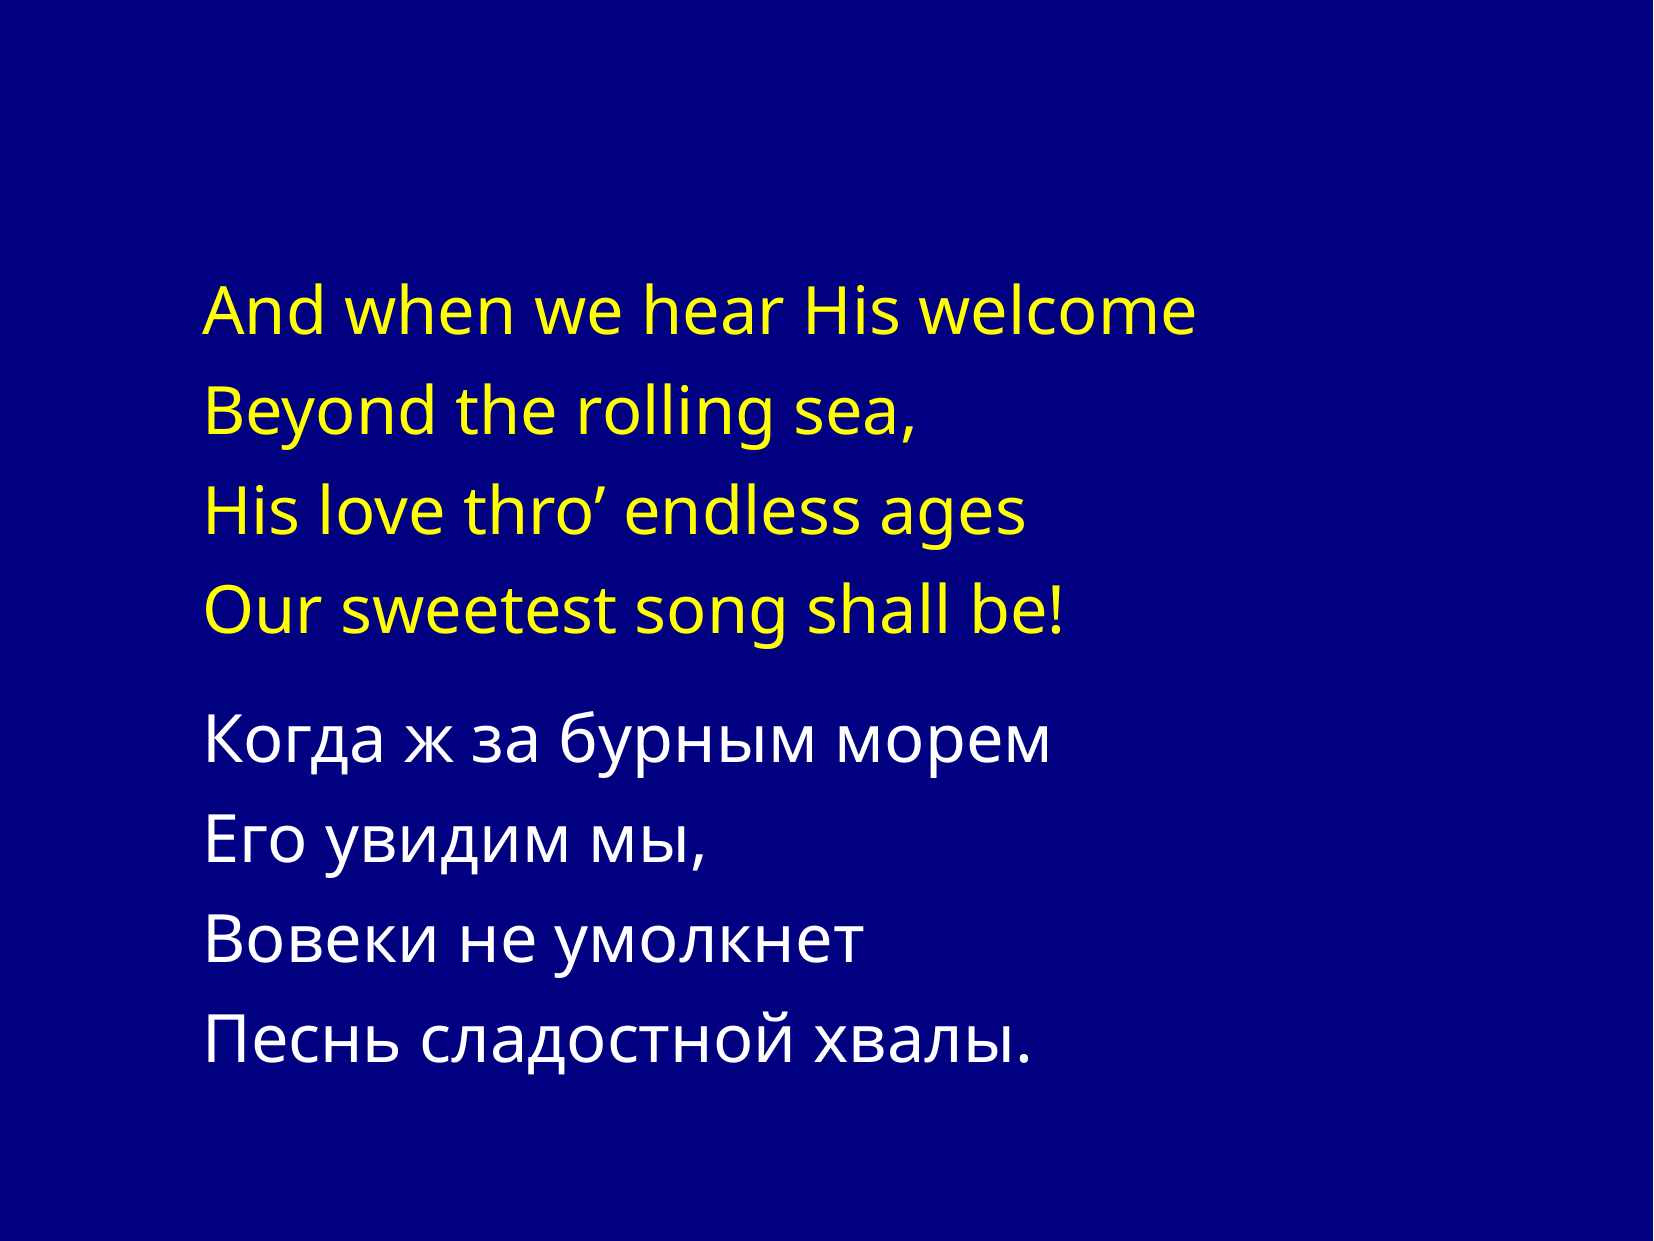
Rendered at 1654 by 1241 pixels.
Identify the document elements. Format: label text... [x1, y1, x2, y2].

text_box And when we hear His welcome Beyond the rolling sea, His love thro’ endless ages Our sweetest song shall be! [75, 56, 1576, 638]
text_box Когда ж за бурным морем Его увидим мы, Вовеки не умолкнет Песнь сладостной хвалы. [75, 675, 1576, 1163]
